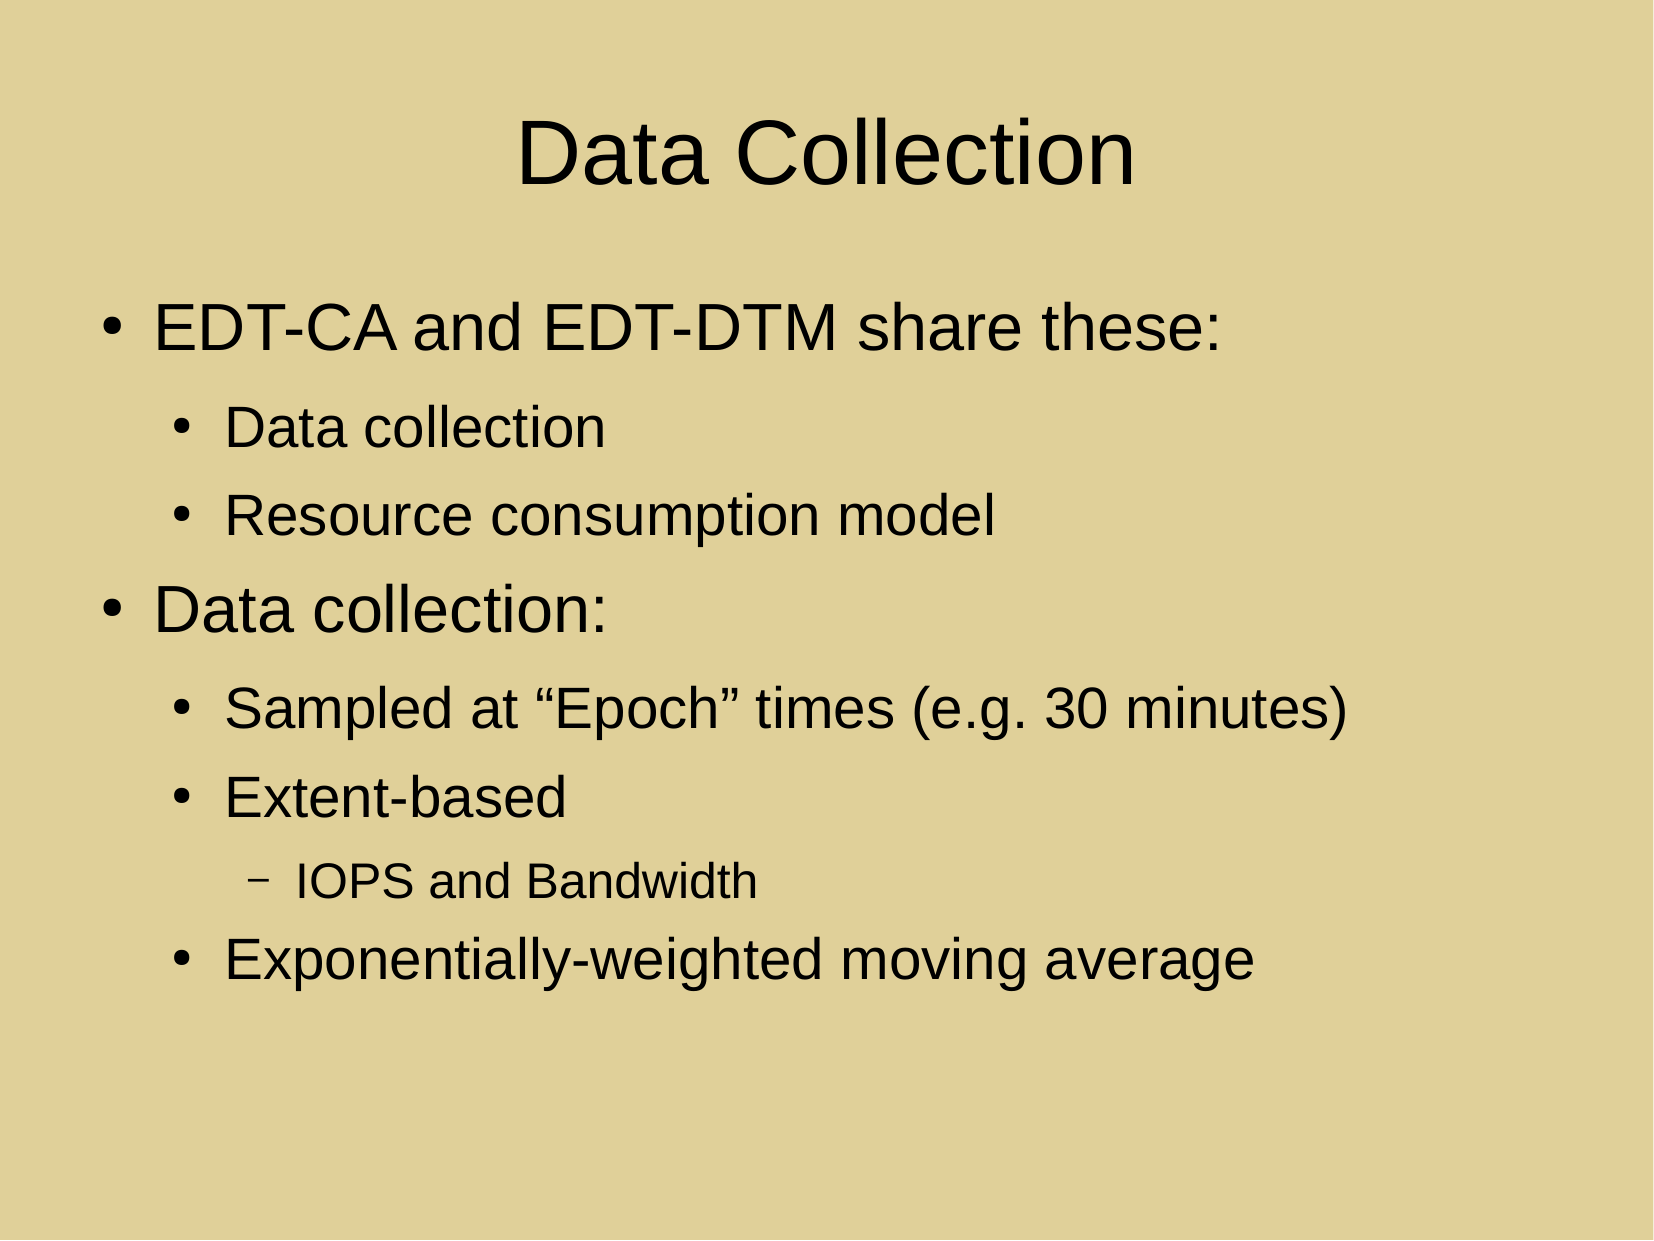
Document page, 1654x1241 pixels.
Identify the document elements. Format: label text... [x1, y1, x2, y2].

list EDT-CA and EDT-DTM share these: Data collection Resource consumption model Data collection: Sampled at “Epoch” times (e.g. 30 minutes) Extent-based IOPS and Bandwidth Exponentially-weighted moving average [82, 290, 1571, 1109]
title Data Collection [82, 49, 1571, 257]
